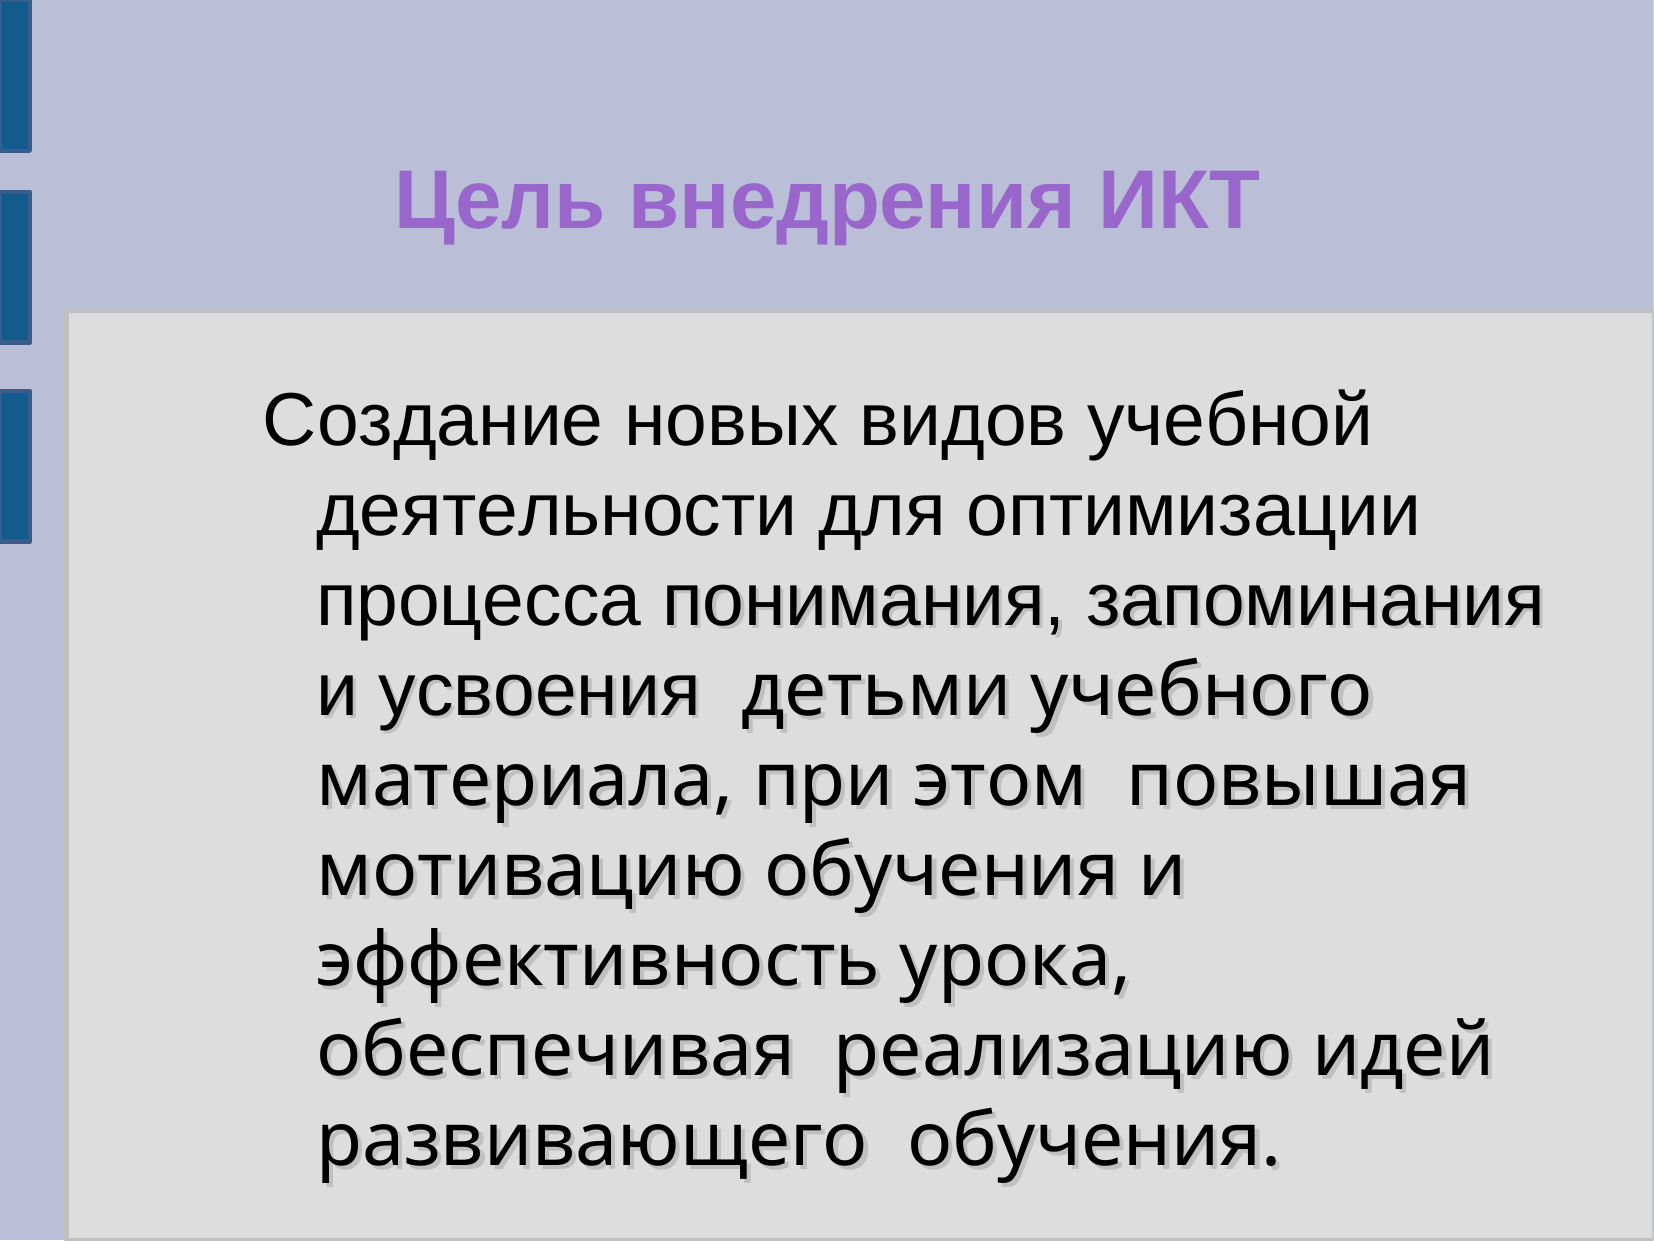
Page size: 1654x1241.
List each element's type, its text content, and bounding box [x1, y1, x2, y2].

list Создание новых видов учебной деятельности для оптимизации процесса понимания, запоминания и усвоения детьми учебного материала, при этом повышая мотивацию обучения и эффективность урока, обеспечивая реализацию идей развивающего обучения. [174, 370, 1565, 1241]
title Цель внедрения ИКТ [121, 144, 1534, 245]
